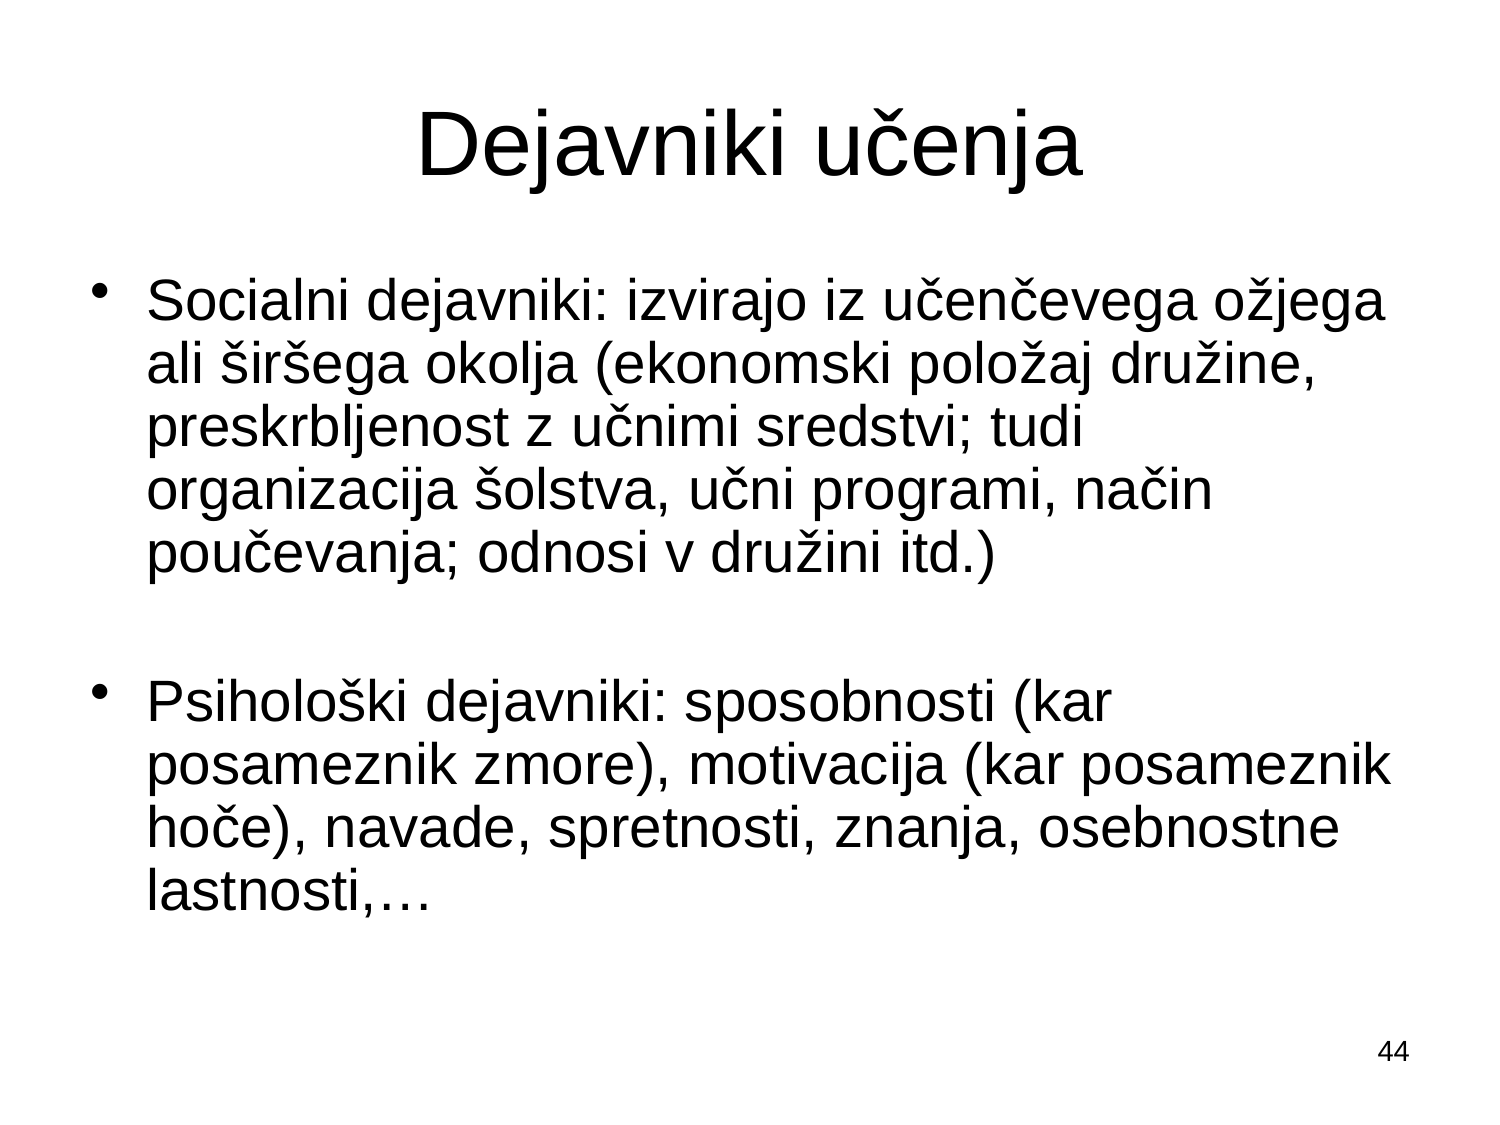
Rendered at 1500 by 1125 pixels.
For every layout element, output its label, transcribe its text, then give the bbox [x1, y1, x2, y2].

title Dejavniki učenja [75, 45, 1425, 233]
slide_number <number> [1074, 1024, 1425, 1103]
list Socialni dejavniki: izvirajo iz učenčevega ožjega ali širšega okolja (ekonomski položaj družine, preskrbljenost z učnimi sredstvi; tudi organizacija šolstva, učni programi, način poučevanja; odnosi v družini itd.) Psihološki dejavniki: sposobnosti (kar posameznik zmore), motivacija (kar posameznik hoče), navade, spretnosti, znanja, osebnostne lastnosti,… [75, 262, 1425, 1005]
